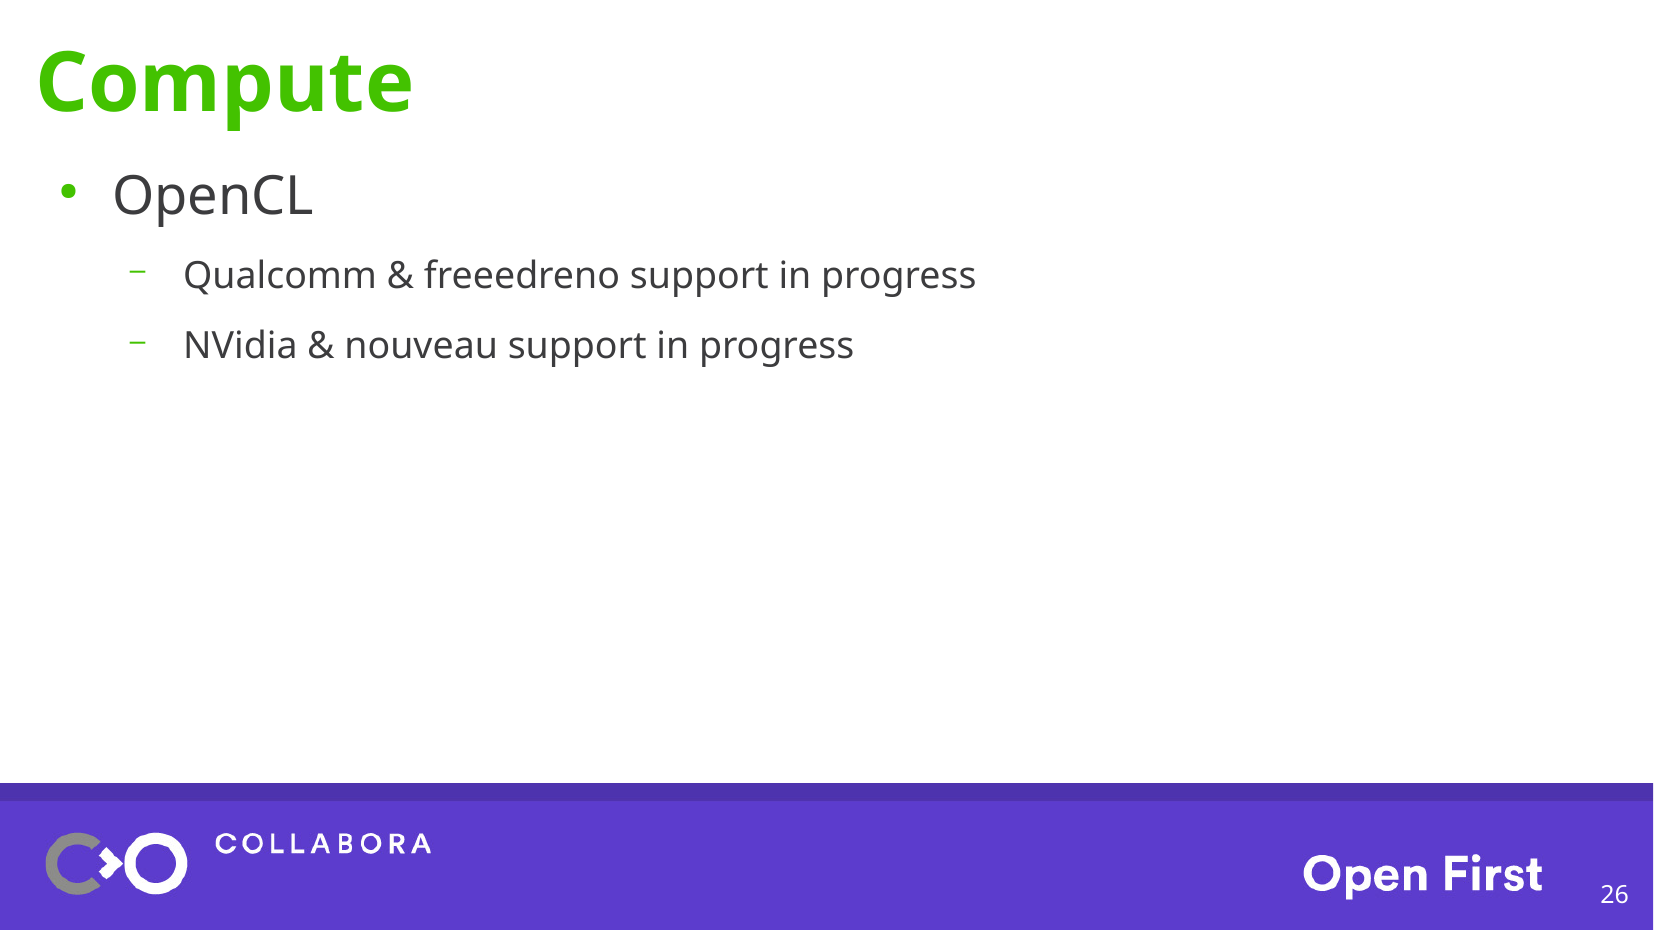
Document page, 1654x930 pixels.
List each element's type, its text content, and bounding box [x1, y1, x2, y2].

picture [0, 0, 1654, 930]
title Compute [35, 28, 1608, 192]
list OpenCL Qualcomm & freeedreno support in progress NVidia & nouveau support in progress [41, 160, 1613, 804]
